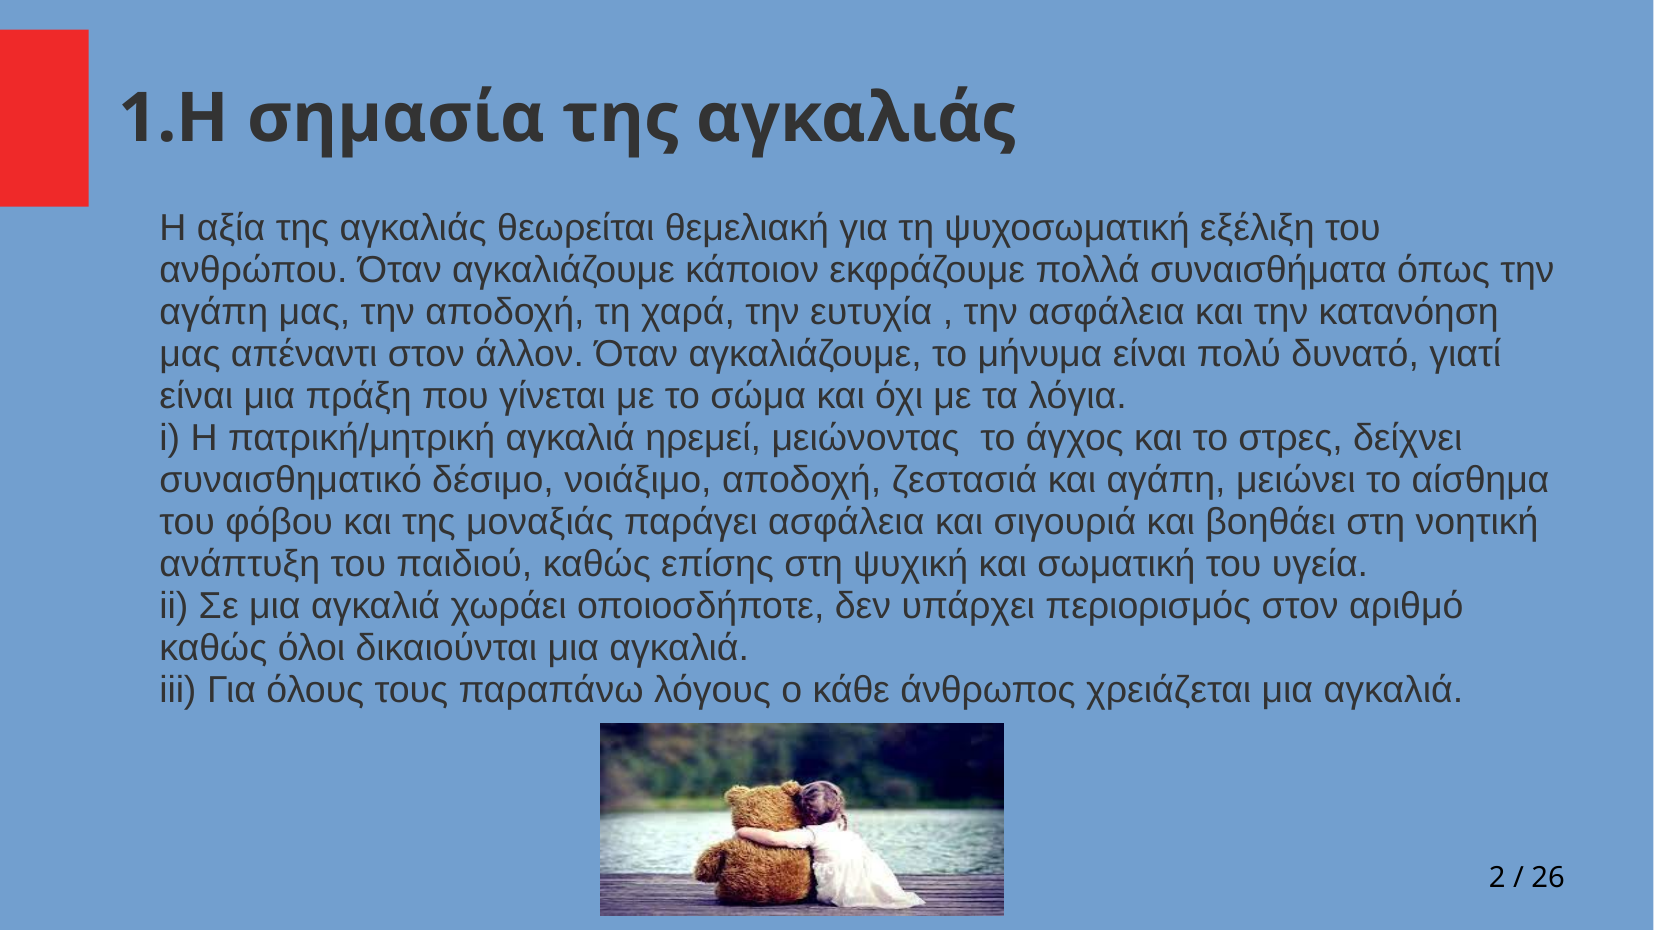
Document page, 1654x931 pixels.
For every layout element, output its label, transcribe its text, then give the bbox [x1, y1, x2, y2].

list Η αξία της αγκαλιάς θεωρείται θεμελιακή για τη ψυχοσωματική εξέλιξη του ανθρώπου. Όταν αγκαλιάζουμε κάποιον εκφράζουμε πολλά συναισθήματα όπως την αγάπη μας, την αποδοχή, τη χαρά, την ευτυχία , την ασφάλεια και την κατανόηση μας απέναντι στον άλλον. Όταν αγκαλιάζουμε, το μήνυμα είναι πολύ δυνατό, γιατί είναι μια πράξη που γίνεται με το σώμα και όχι με τα λόγια. i) Η πατρική/μητρική αγκαλιά ηρεμεί, μειώνοντας το άγχος και το στρες, δείχνει συναισθηματικό δέσιμο, νοιάξιμο, αποδοχή, ζεστασιά και αγάπη, μειώνει το αίσθημα του φόβου και της μοναξιάς παράγει ασφάλεια και σιγουριά και βοηθάει στη νοητική ανάπτυξη του παιδιού, καθώς επίσης στη ψυχική και σωματική του υγεία. ii) Σε μια αγκαλιά χωράει οποιοσδήποτε, δεν υπάρχει περιορισμός στον αριθμό καθώς όλοι δικαιούνται μια αγκαλιά. iii) Για όλους τους παραπάνω λόγους ο κάθε άνθρωπος χρειάζεται μια αγκαλιά. [88, 206, 1565, 798]
picture [600, 723, 1004, 916]
title 1.Η σημασία της αγκαλιάς [118, 37, 1571, 193]
